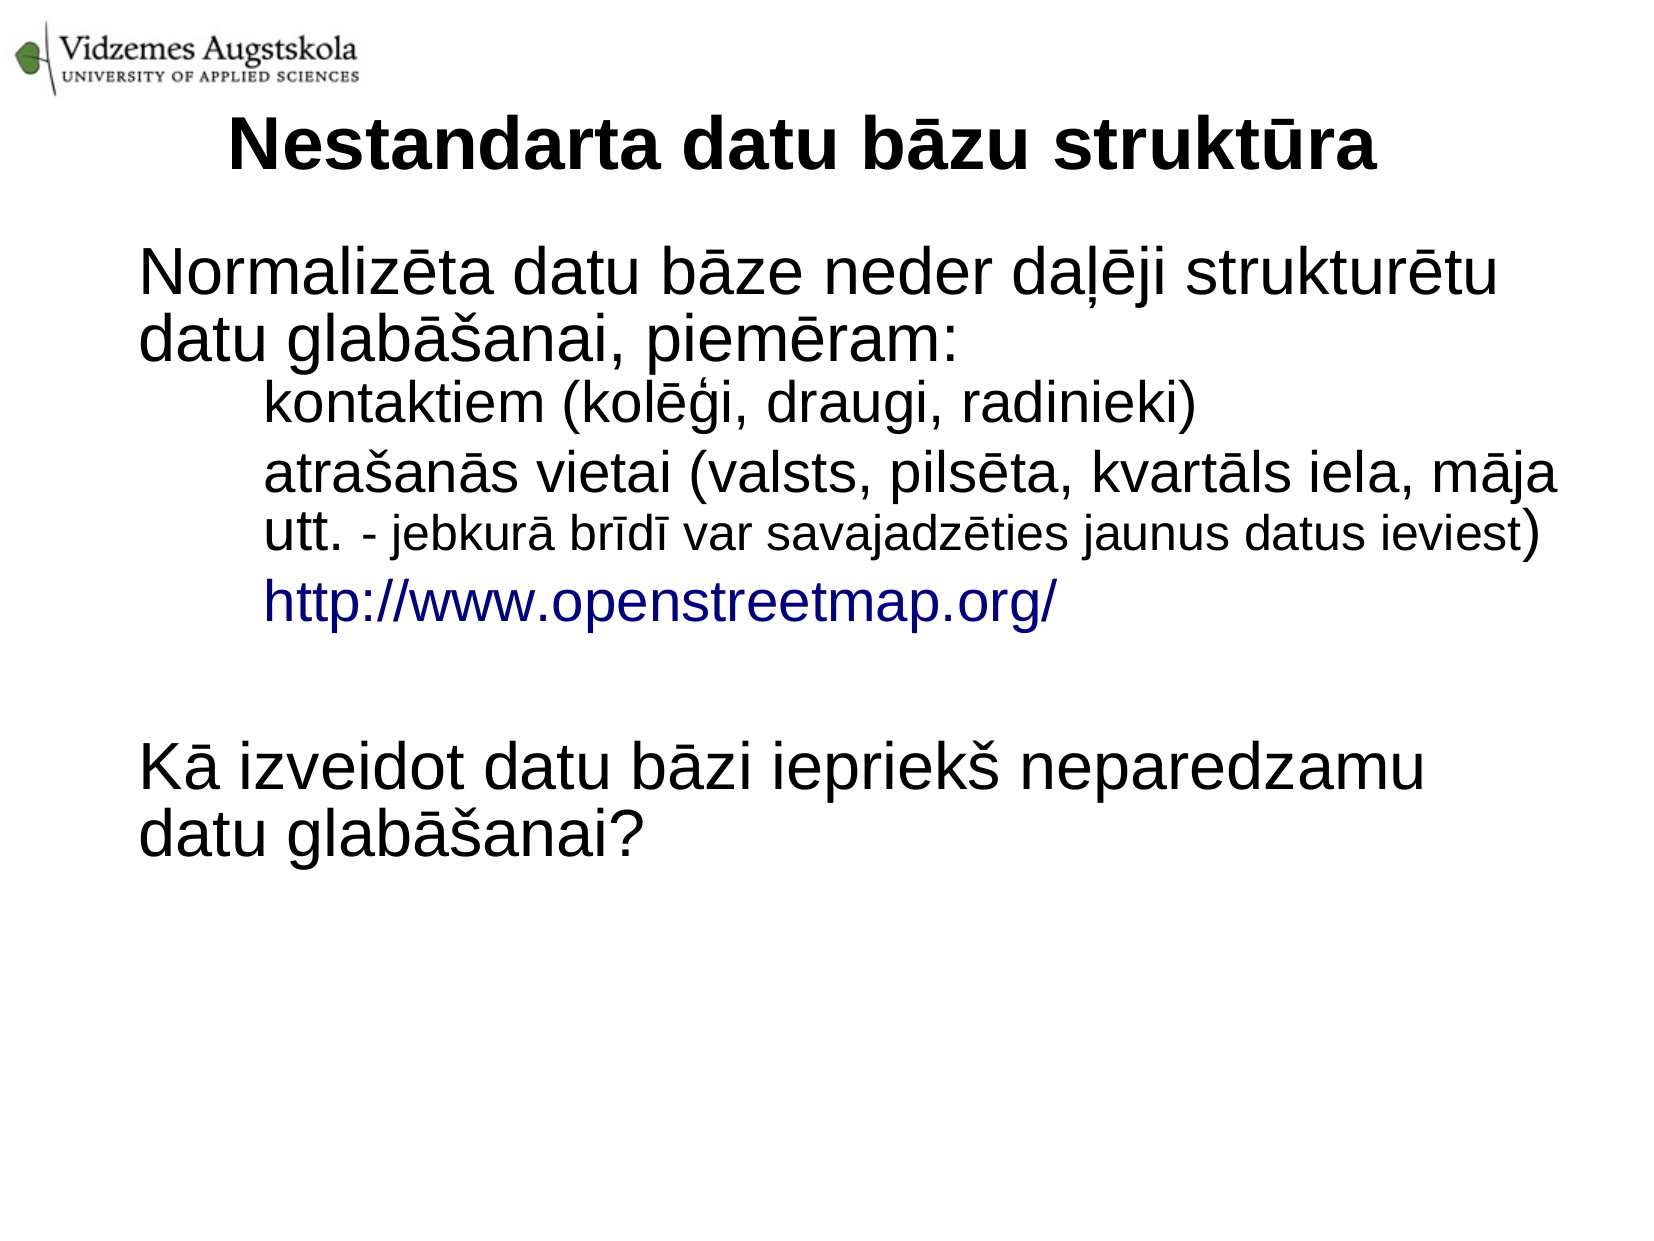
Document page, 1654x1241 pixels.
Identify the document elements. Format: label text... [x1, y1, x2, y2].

list Normalizēta datu bāze neder daļēji strukturētu datu glabāšanai, piemēram: kontaktiem (kolēģi, draugi, radinieki) atrašanās vietai (valsts, pilsēta, kvartāls iela, māja utt. - jebkurā brīdī var savajadzēties jaunus datus ieviest) http://www.openstreetmap.org/ Kā izveidot datu bāzi iepriekš neparedzamu datu glabāšanai? [82, 236, 1569, 1107]
title Nestandarta datu bāzu struktūra [94, 103, 1512, 188]
picture [5, 2, 368, 113]
